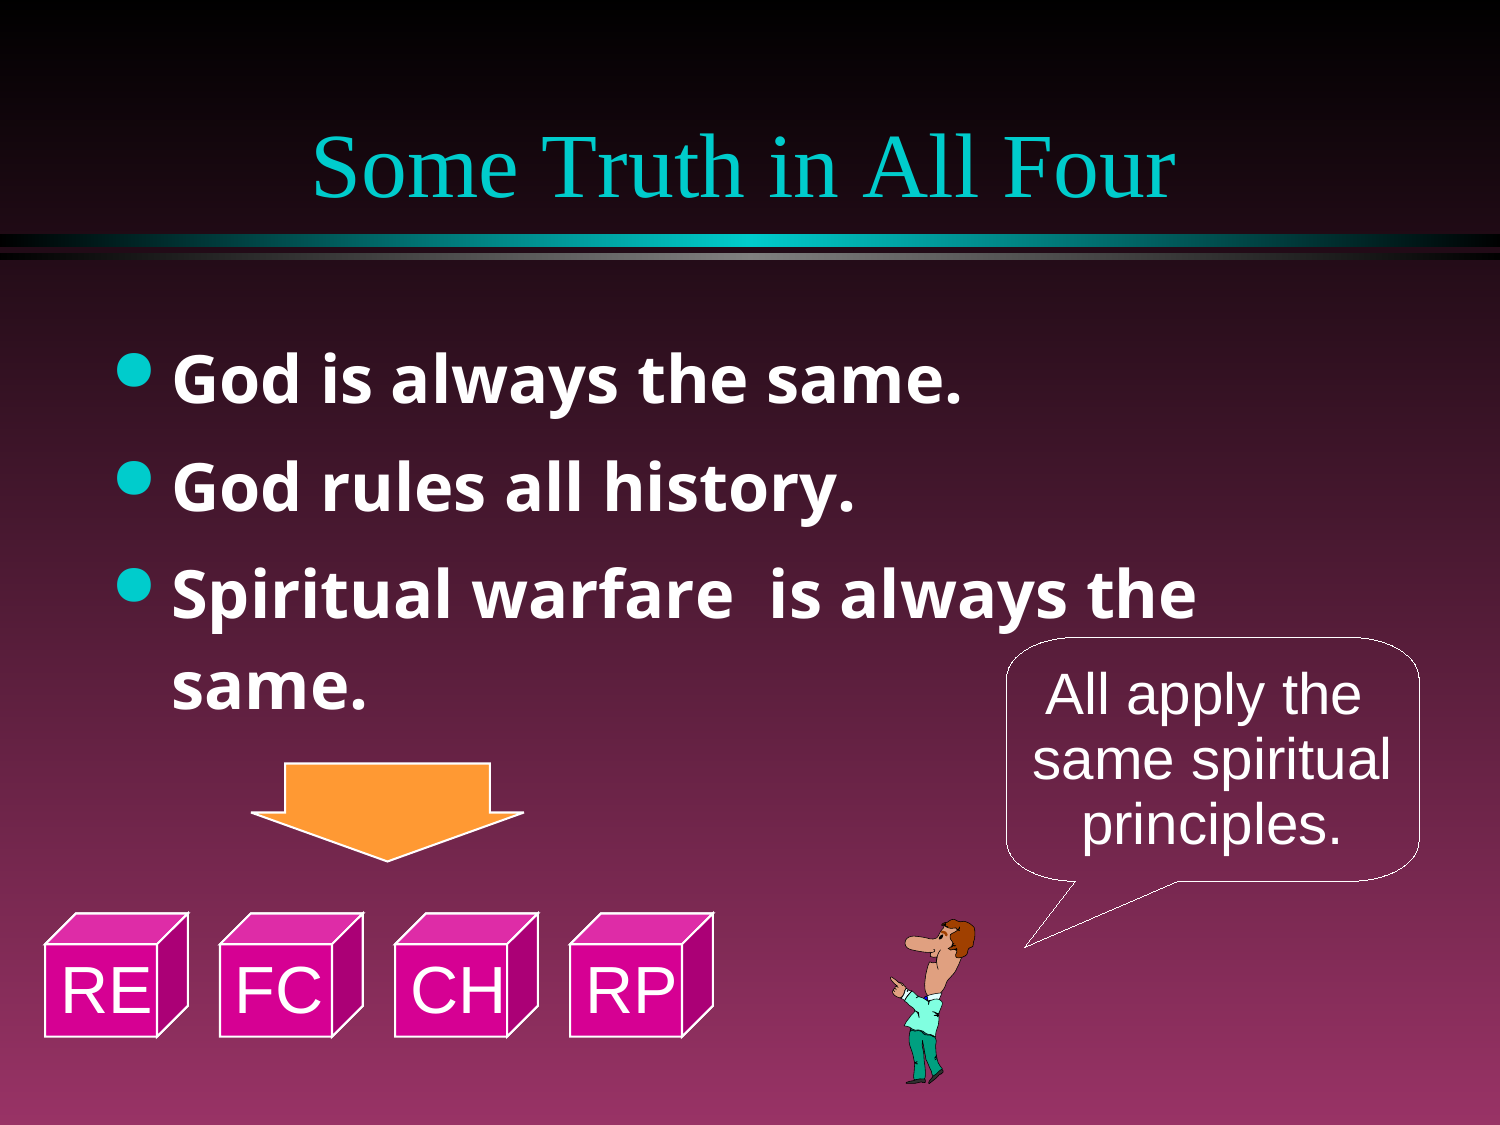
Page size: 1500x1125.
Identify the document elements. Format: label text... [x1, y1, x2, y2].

text_box FC [219, 945, 332, 1037]
text_box RP [570, 945, 682, 1037]
title Some Truth in All Four [99, 37, 1388, 225]
text_box All apply the same spiritual principles. [1006, 637, 1420, 948]
text_box RE [45, 945, 157, 1037]
list God is always the same. God rules all history. Spiritual warfare is always the same. [99, 324, 1388, 1001]
text_box [250, 763, 524, 862]
text_box CH [395, 945, 507, 1037]
chart [889, 918, 976, 1085]
